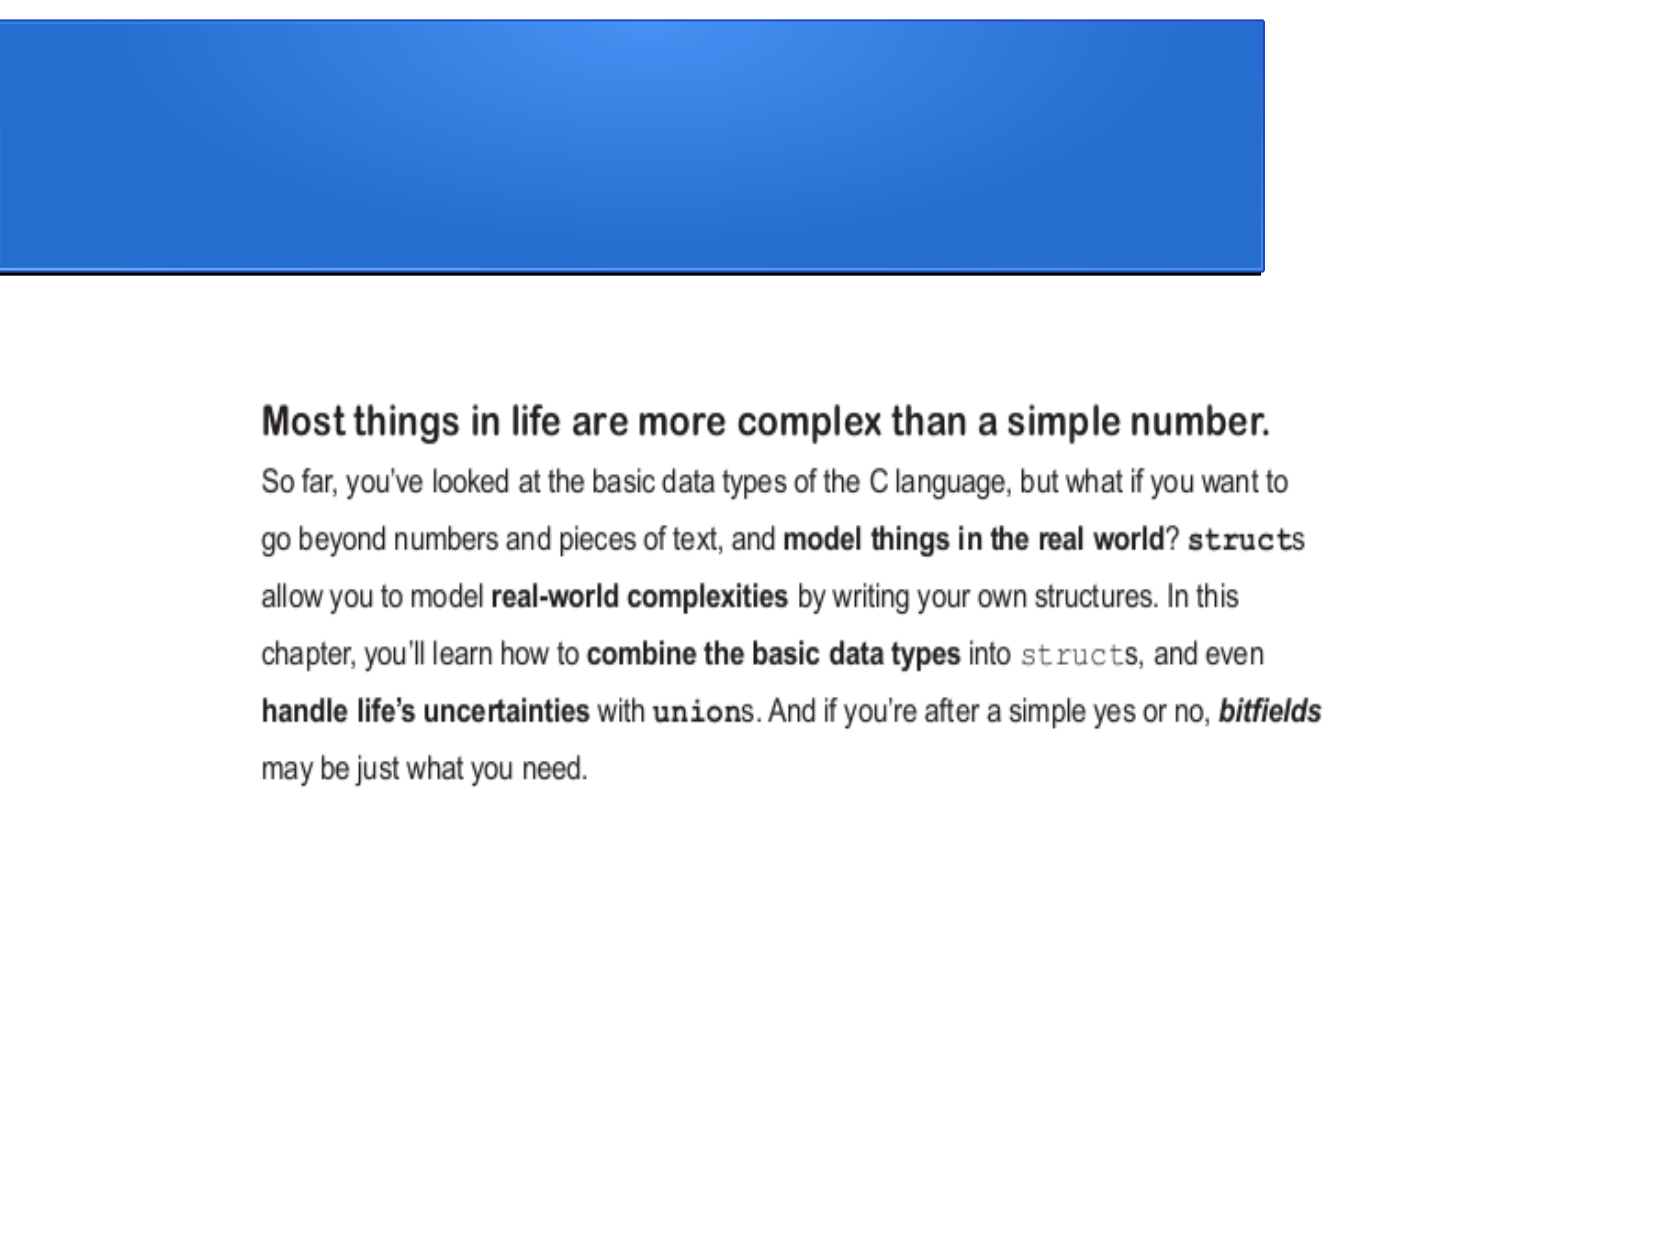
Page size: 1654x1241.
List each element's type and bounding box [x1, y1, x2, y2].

picture [236, 354, 1371, 804]
